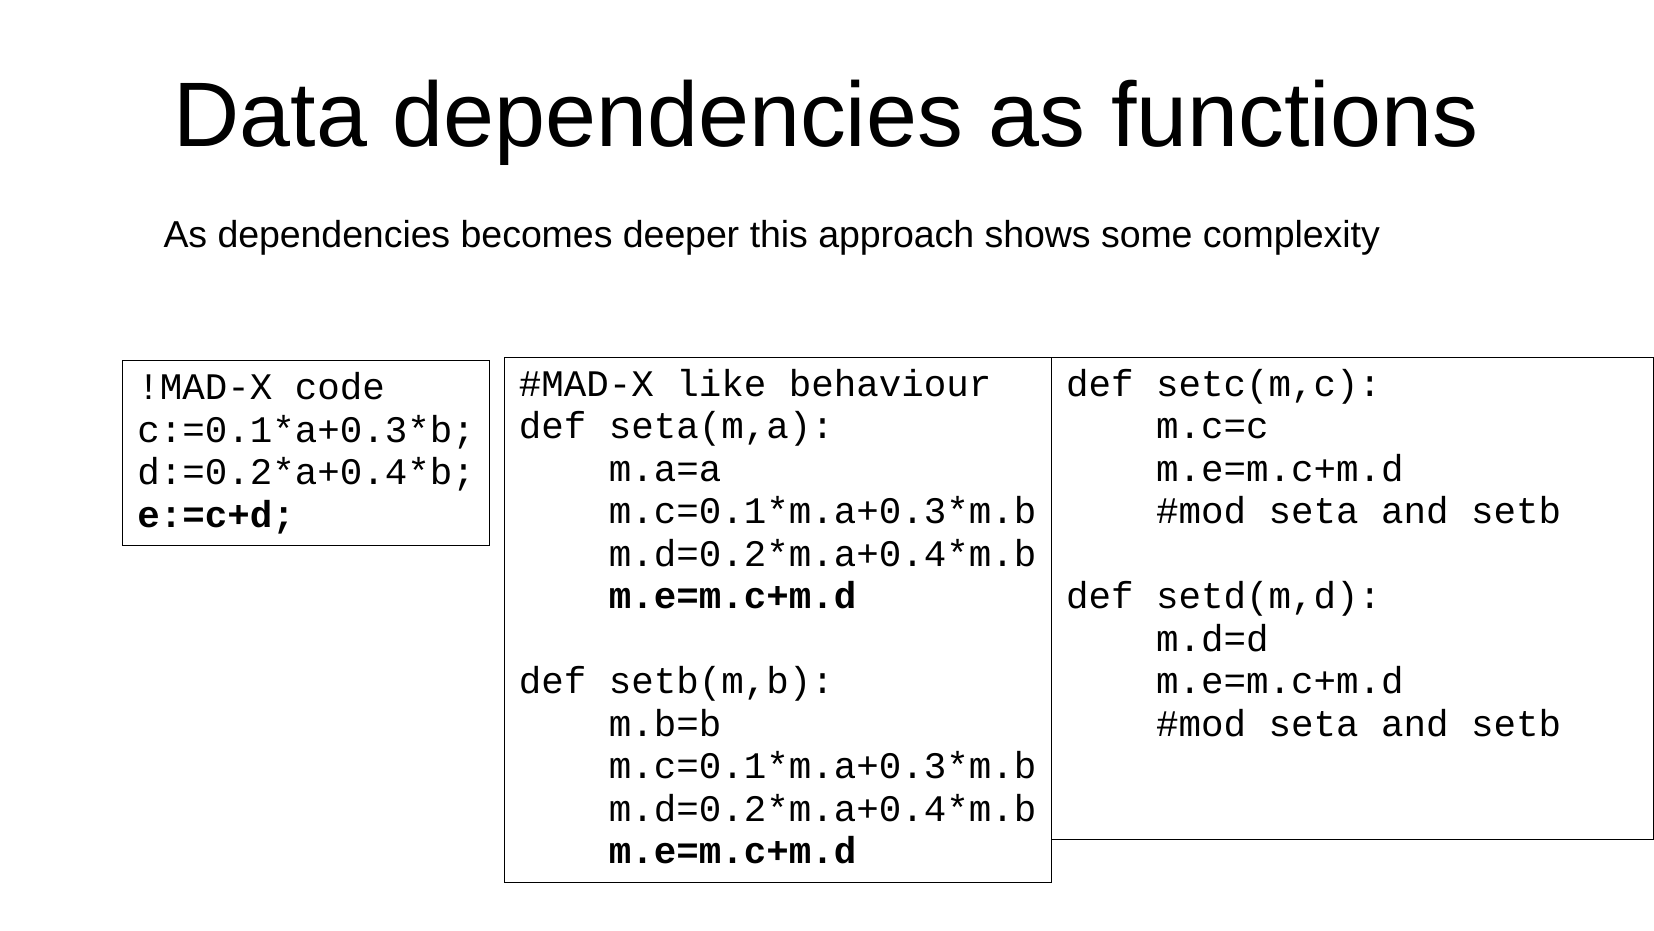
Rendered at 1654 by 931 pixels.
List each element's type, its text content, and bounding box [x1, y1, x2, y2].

text_box def setc(m,c): m.c=c m.e=m.c+m.d #mod seta and setb def setd(m,d): m.d=d m.e=m.c+m.d #mod seta and setb [1051, 357, 1654, 840]
text_box #MAD-X like behaviour def seta(m,a): m.a=a m.c=0.1*m.a+0.3*m.b m.d=0.2*m.a+0.4*m.b m.e=m.c+m.d def setb(m,b): m.b=b m.c=0.1*m.a+0.3*m.b m.d=0.2*m.a+0.4*m.b m.e=m.c+m.d [504, 357, 1052, 883]
title Data dependencies as functions [82, 37, 1571, 193]
text_box As dependencies becomes deeper this approach shows some complexity [148, 206, 1400, 348]
text_box !MAD-X code c:=0.1*a+0.3*b; d:=0.2*a+0.4*b; e:=c+d; [122, 360, 490, 546]
